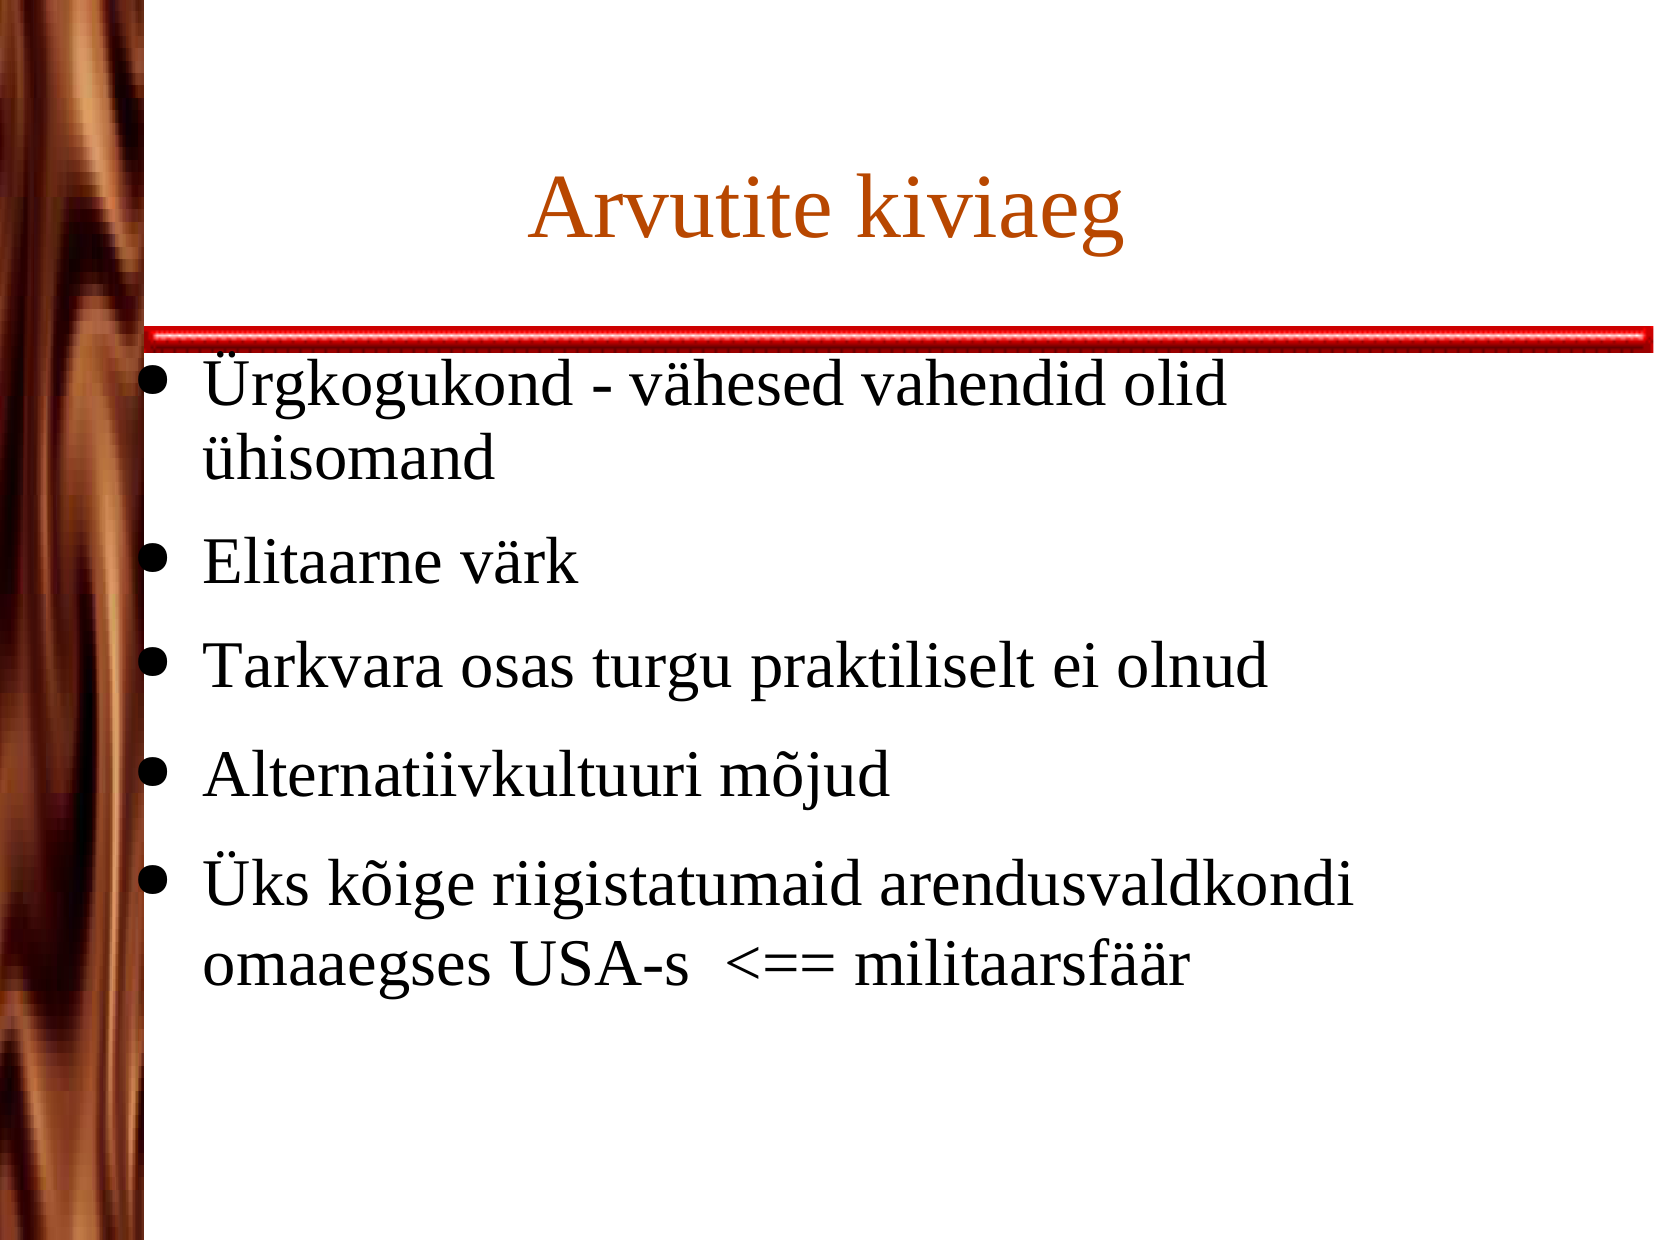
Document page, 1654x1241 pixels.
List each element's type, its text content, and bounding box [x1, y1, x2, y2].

picture [0, 0, 1654, 1240]
title Arvutite kiviaeg [121, 100, 1533, 312]
list Ürgkogukond - vähesed vahendid olid ühisomand Elitaarne värk Tarkvara osas turgu praktiliselt ei olnud Alternatiivkultuuri mõjud Üks kõige riigistatumaid arendusvaldkondi omaaegses USA-s <== militaarsfäär [121, 344, 1533, 1126]
